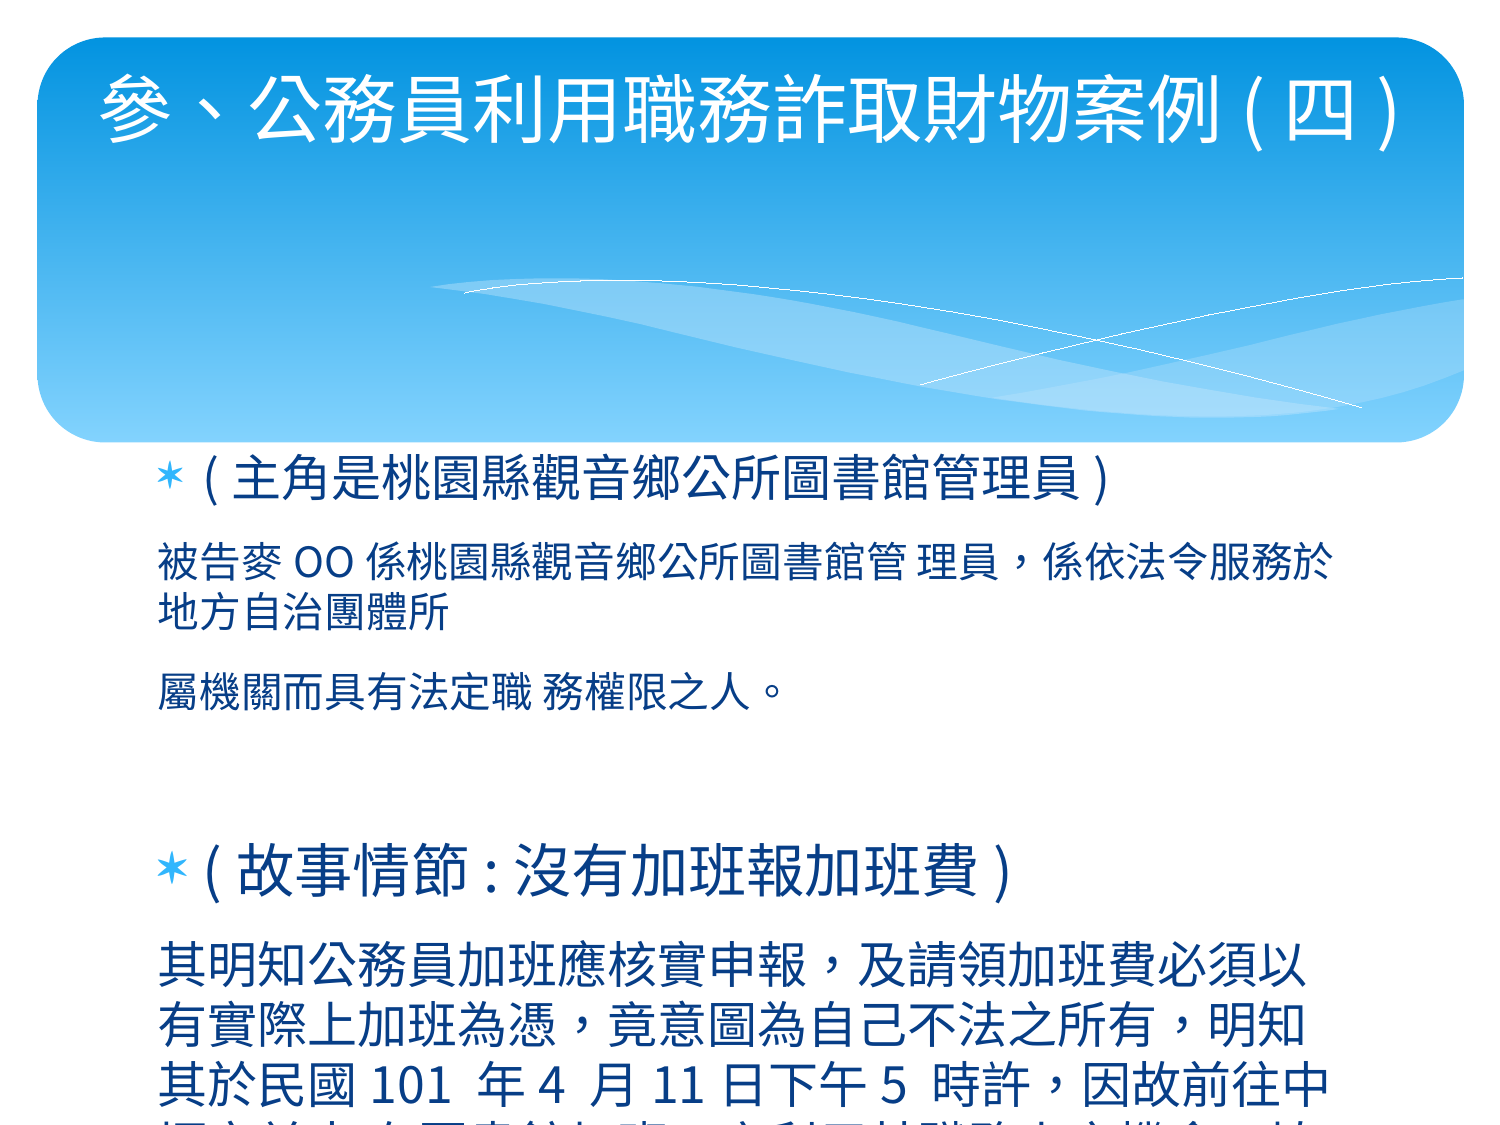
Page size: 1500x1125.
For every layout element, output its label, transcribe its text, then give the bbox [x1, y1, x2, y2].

title 參、公務員利用職務詐取財物案例(四) [75, 55, 1425, 261]
list (主角是桃園縣觀音鄉公所圖書館管理員) 被告麥OO係桃園縣觀音鄉公所圖書館管 理員，係依法令服務於地方自治團體所 屬機關而具有法定職 務權限之人。 (故事情節:沒有加班報加班費) 其明知公務員加班應核實申報，及請領加班費必須以有實際上加班為憑，竟意圖為自己不法之所有，明知其於民國101 年4 月11日下午5 時許，因故前往中壢市並未 在圖書館加班，竟利用其職務上之機會，填載虛偽加班之公 文書，虛報加班費新臺幣（下同）413 元，並申請請領上該加班費，嗣並持上述公文書而行使之，致不知情之承辦人員 陷於錯誤，如數給付之，並將之登載於職務上所掌之會計、 出納支出之公文書上，足以生損害於該機關有關憑證支出、 管理之正確性… [143, 438, 1359, 1005]
